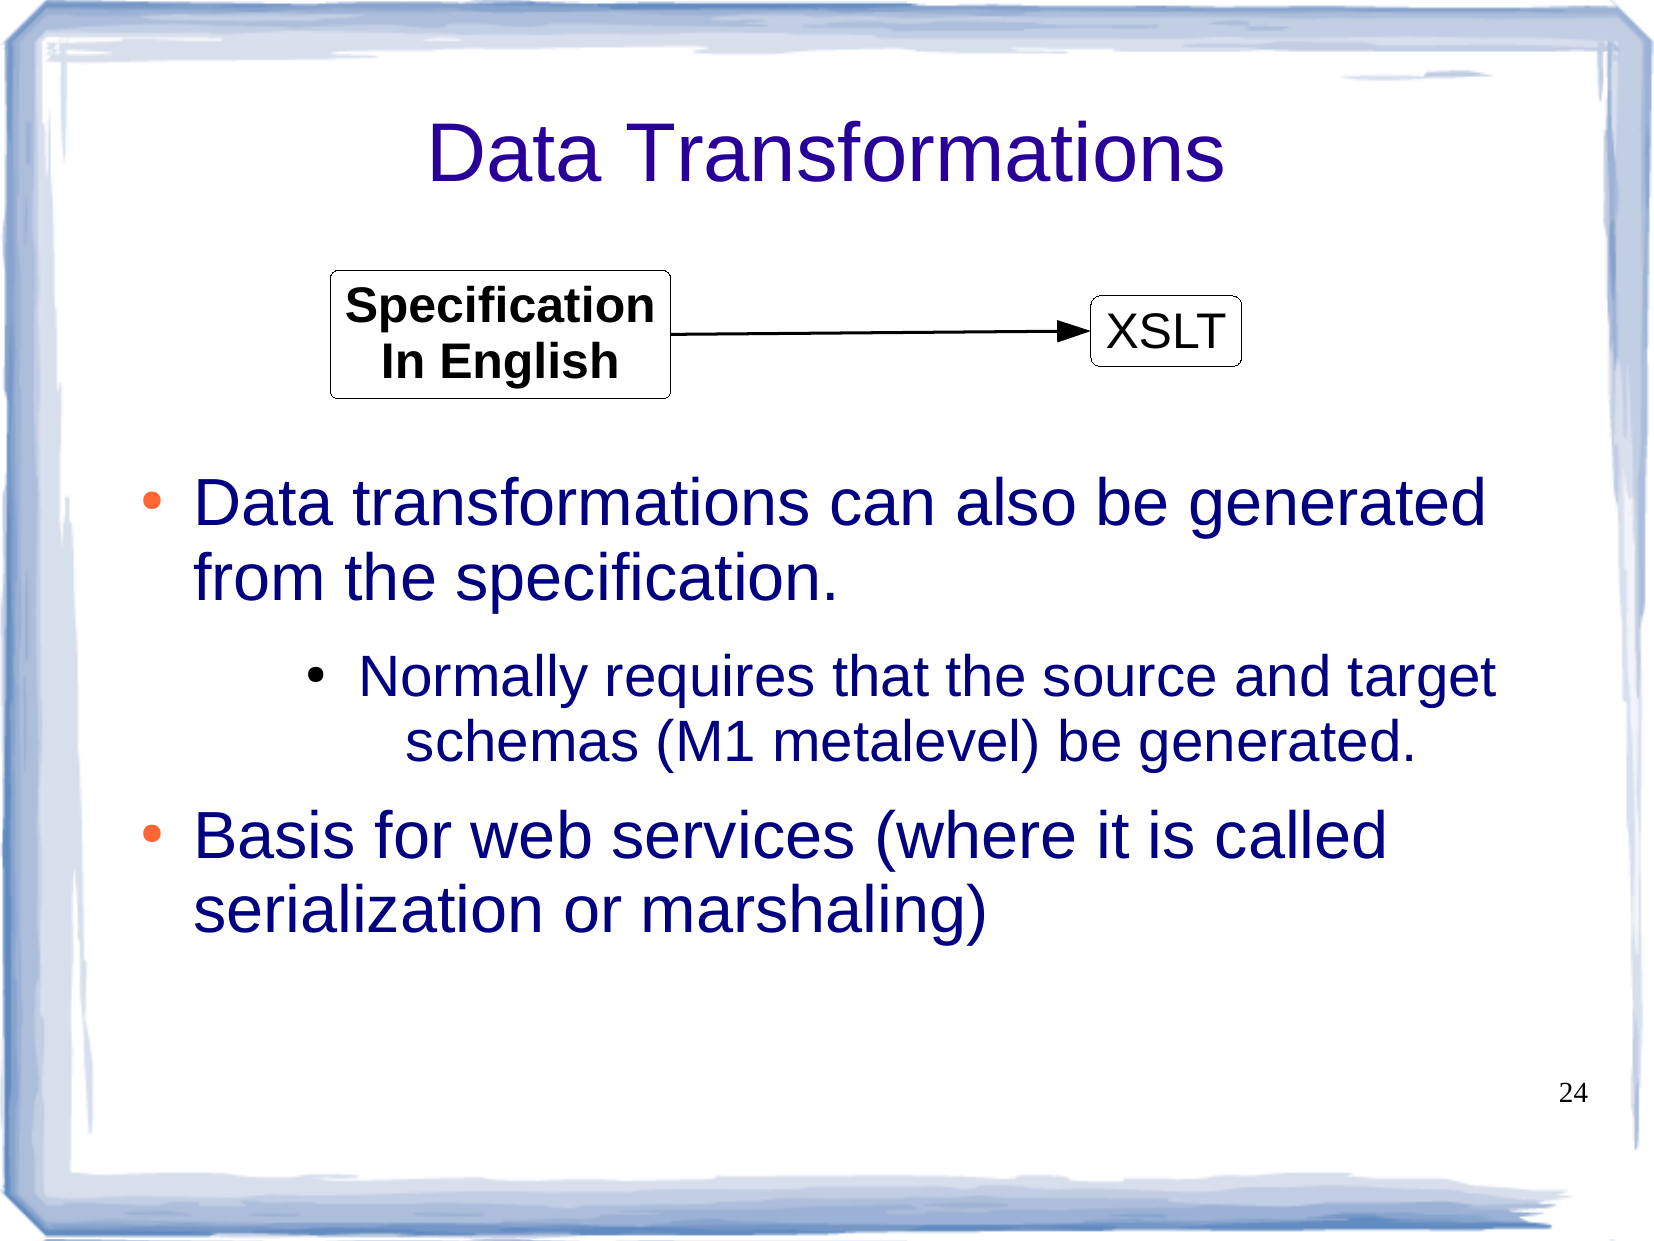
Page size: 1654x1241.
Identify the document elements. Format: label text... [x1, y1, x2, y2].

text_box Specification In English [330, 270, 671, 399]
title Data Transformations [82, 49, 1571, 257]
picture [0, 0, 1654, 1241]
text_box XSLT [1090, 295, 1242, 367]
list Data transformations can also be generated from the specification. Normally requires that the source and target schemas (M1 metalevel) be generated. Basis for web services (where it is called serialization or marshaling) [122, 465, 1576, 1126]
